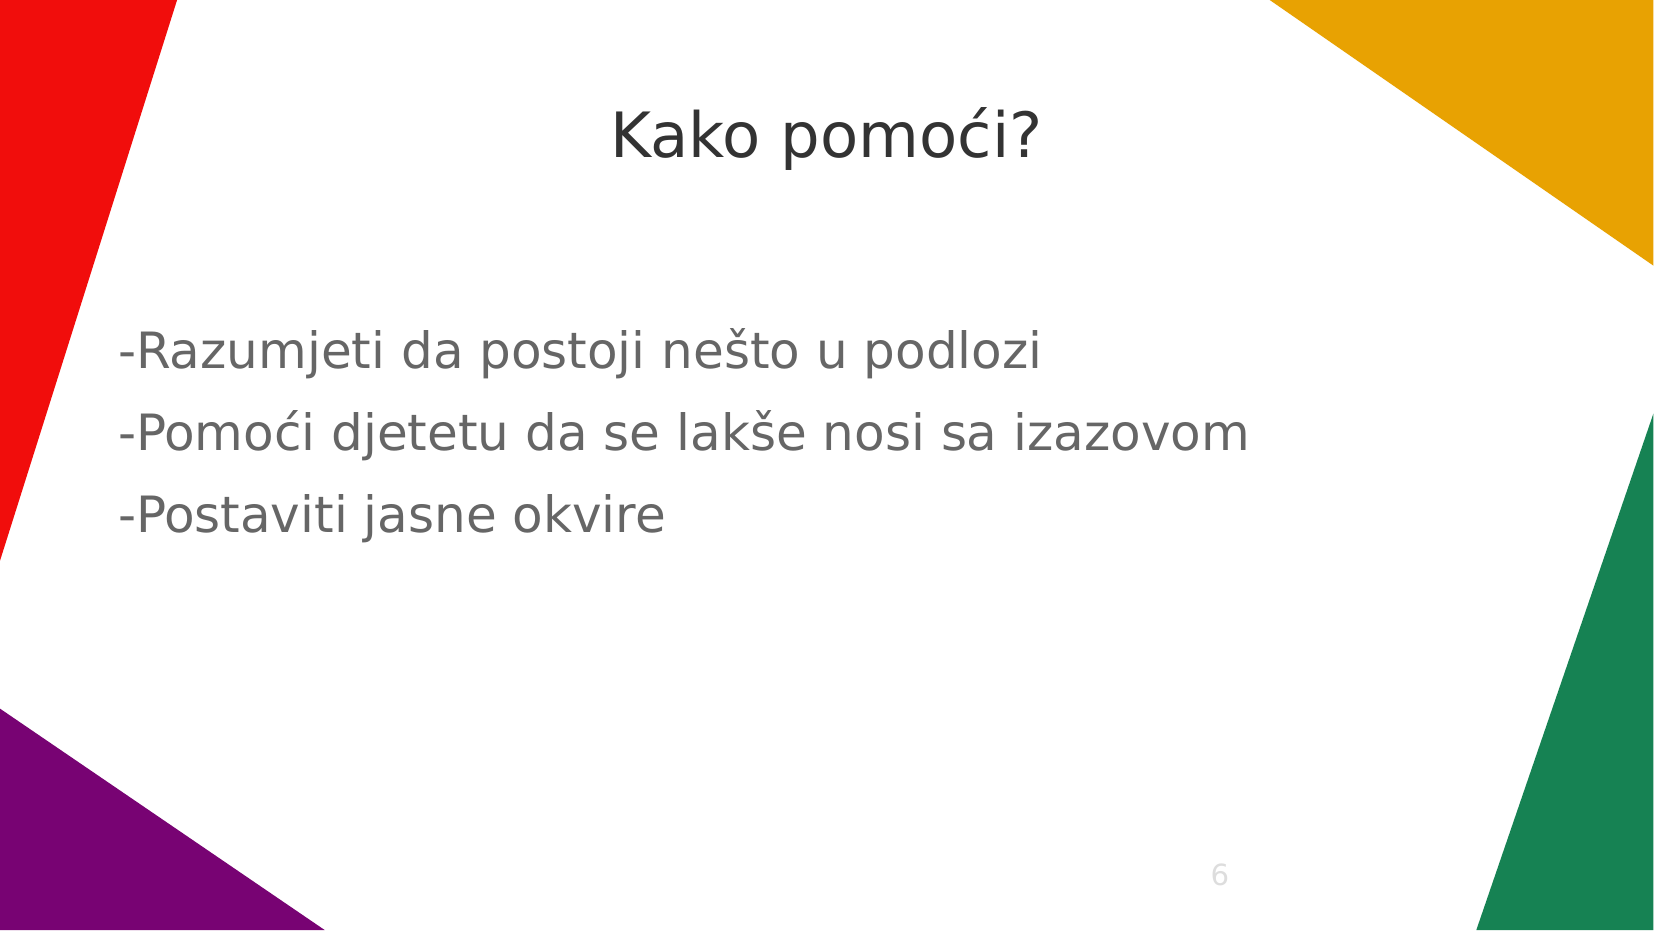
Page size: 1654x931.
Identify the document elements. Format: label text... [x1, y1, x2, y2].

title Kako pomoći? [118, 59, 1536, 207]
list -Razumjeti da postoji nešto u podlozi -Pomoći djetetu da se lakše nosi sa izazovom -Postaviti jasne okvire [118, 236, 1536, 827]
text_box [1210, 856, 1595, 916]
